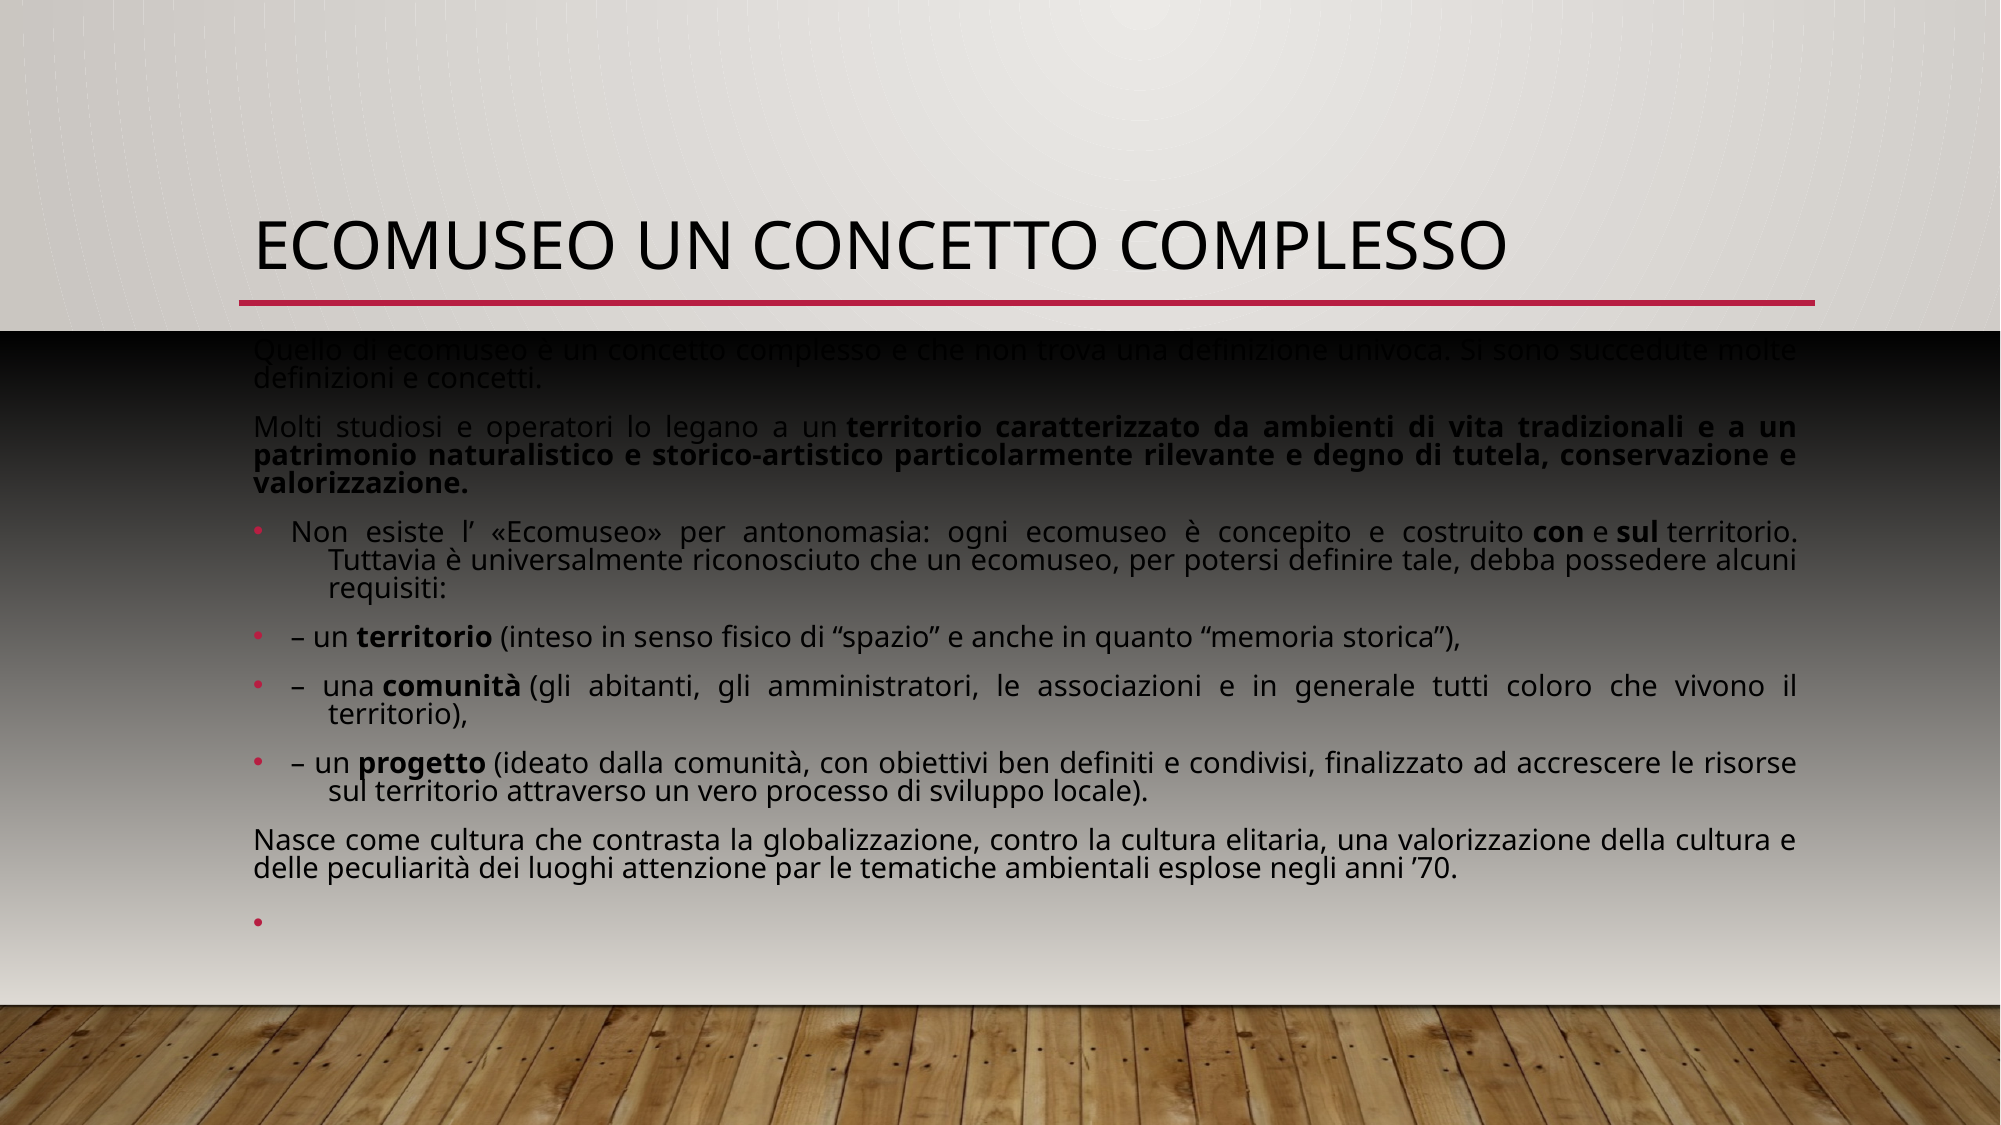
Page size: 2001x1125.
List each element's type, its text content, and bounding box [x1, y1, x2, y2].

list Quello di ecomuseo è un concetto complesso e che non trova una definizione univoca. Si sono succedute molte definizioni e concetti. Molti studiosi e operatori lo legano a un territorio caratterizzato da ambienti di vita tradizionali e a un patrimonio naturalistico e storico-artistico particolarmente rilevante e degno di tutela, conservazione e valorizzazione. Non esiste l’ «Ecomuseo» per antonomasia: ogni ecomuseo è concepito e costruito con e sul territorio. Tuttavia è universalmente riconosciuto che un ecomuseo, per potersi definire tale, debba possedere alcuni requisiti: – un territorio (inteso in senso fisico di “spazio” e anche in quanto “memoria storica”), – una comunità (gli abitanti, gli amministratori, le associazioni e in generale tutti coloro che vivono il territorio), – un progetto (ideato dalla comunità, con obiettivi ben definiti e condivisi, finalizzato ad accrescere le risorse sul territorio attraverso un vero processo di sviluppo locale). Nasce come cultura che contrasta la globalizzazione, contro la cultura elitaria, una valorizzazione della cultura e delle peculiarità dei luoghi attenzione par le tematiche ambientali esplose negli anni ’70. [238, 330, 1814, 897]
title Ecomuseo un concetto complesso [238, 131, 1814, 305]
